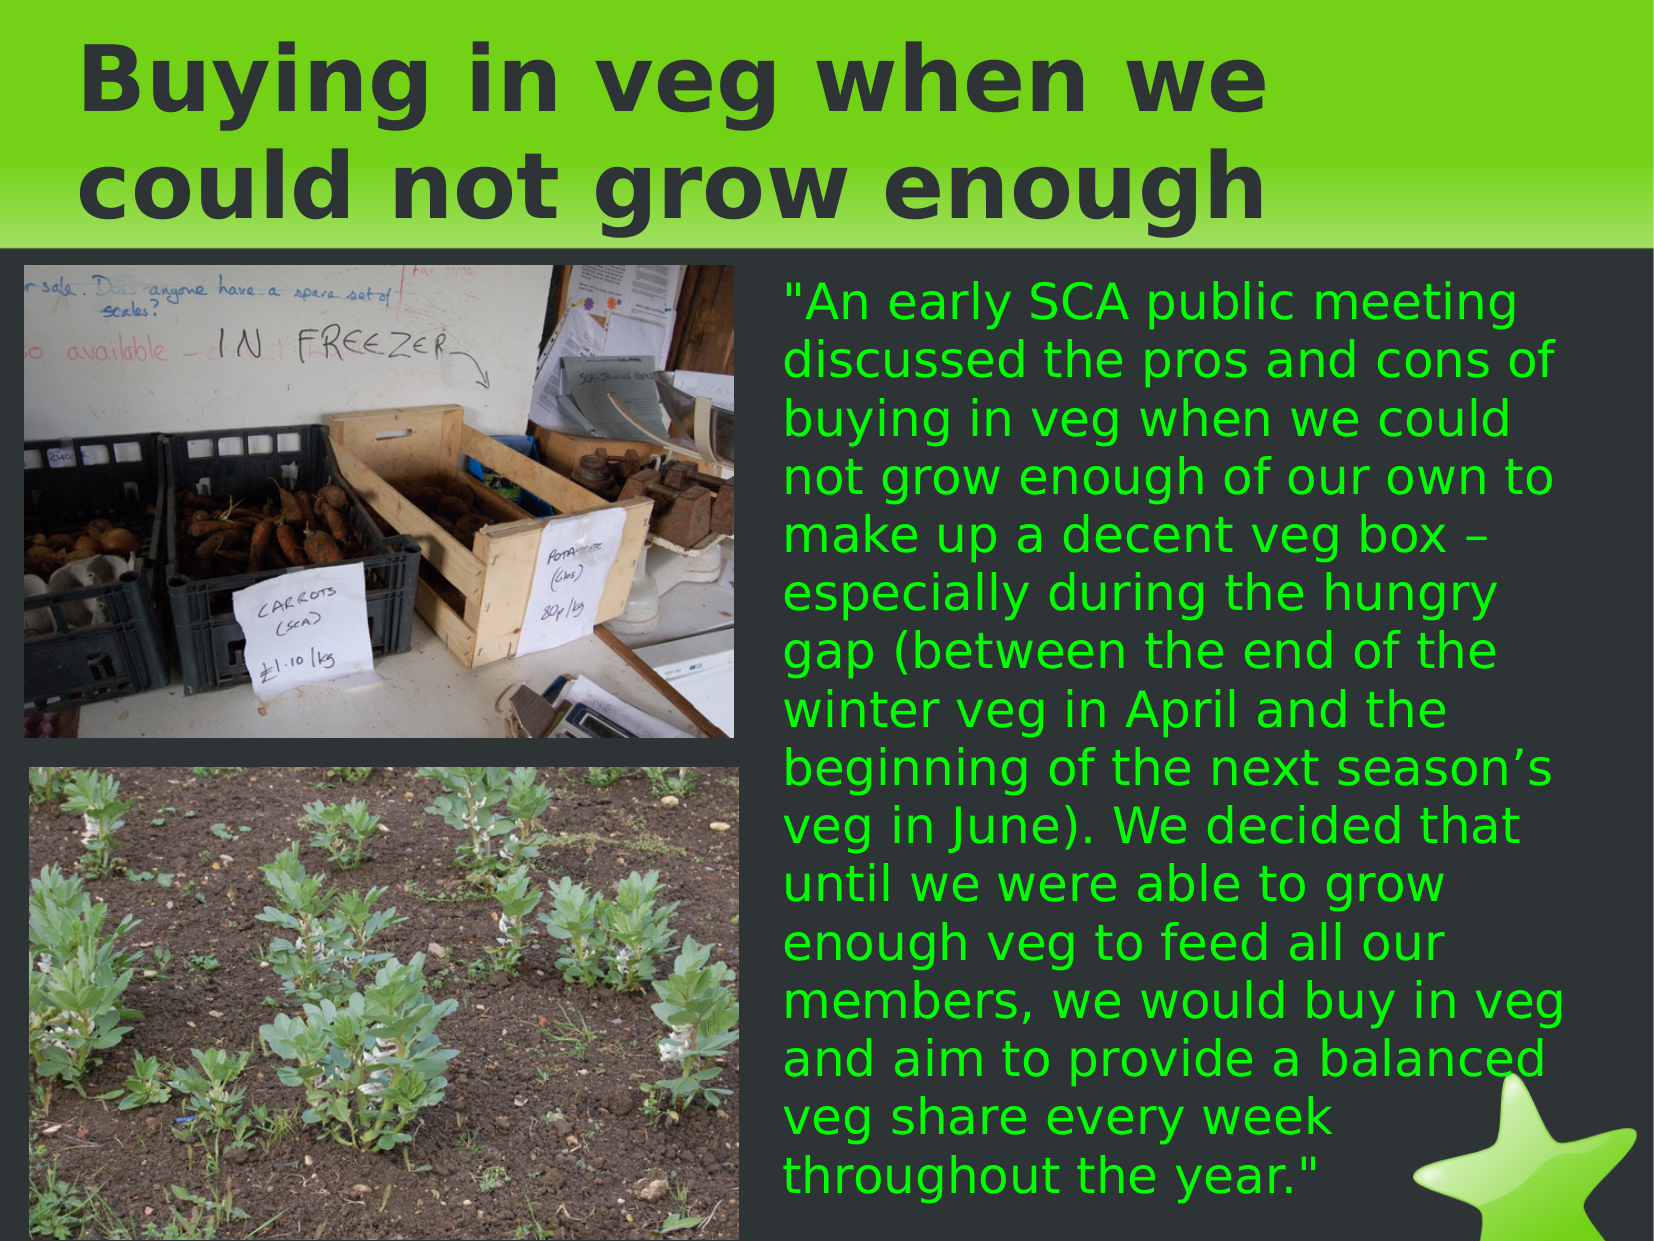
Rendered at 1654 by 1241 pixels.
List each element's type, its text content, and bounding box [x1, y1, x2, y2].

text_box "An early SCA public meeting discussed the pros and cons of buying in veg when we could not grow enough of our own to make up a decent veg box – especially during the hungry gap (between the end of the winter veg in April and the beginning of the next season’s veg in June). We decided that until we were able to grow enough veg to feed all our members, we would buy in veg and aim to provide a balanced veg share every week throughout the year." [767, 265, 1625, 1213]
picture [0, 0, 1654, 1241]
title Buying in veg when we could not grow enough [76, 25, 1565, 240]
